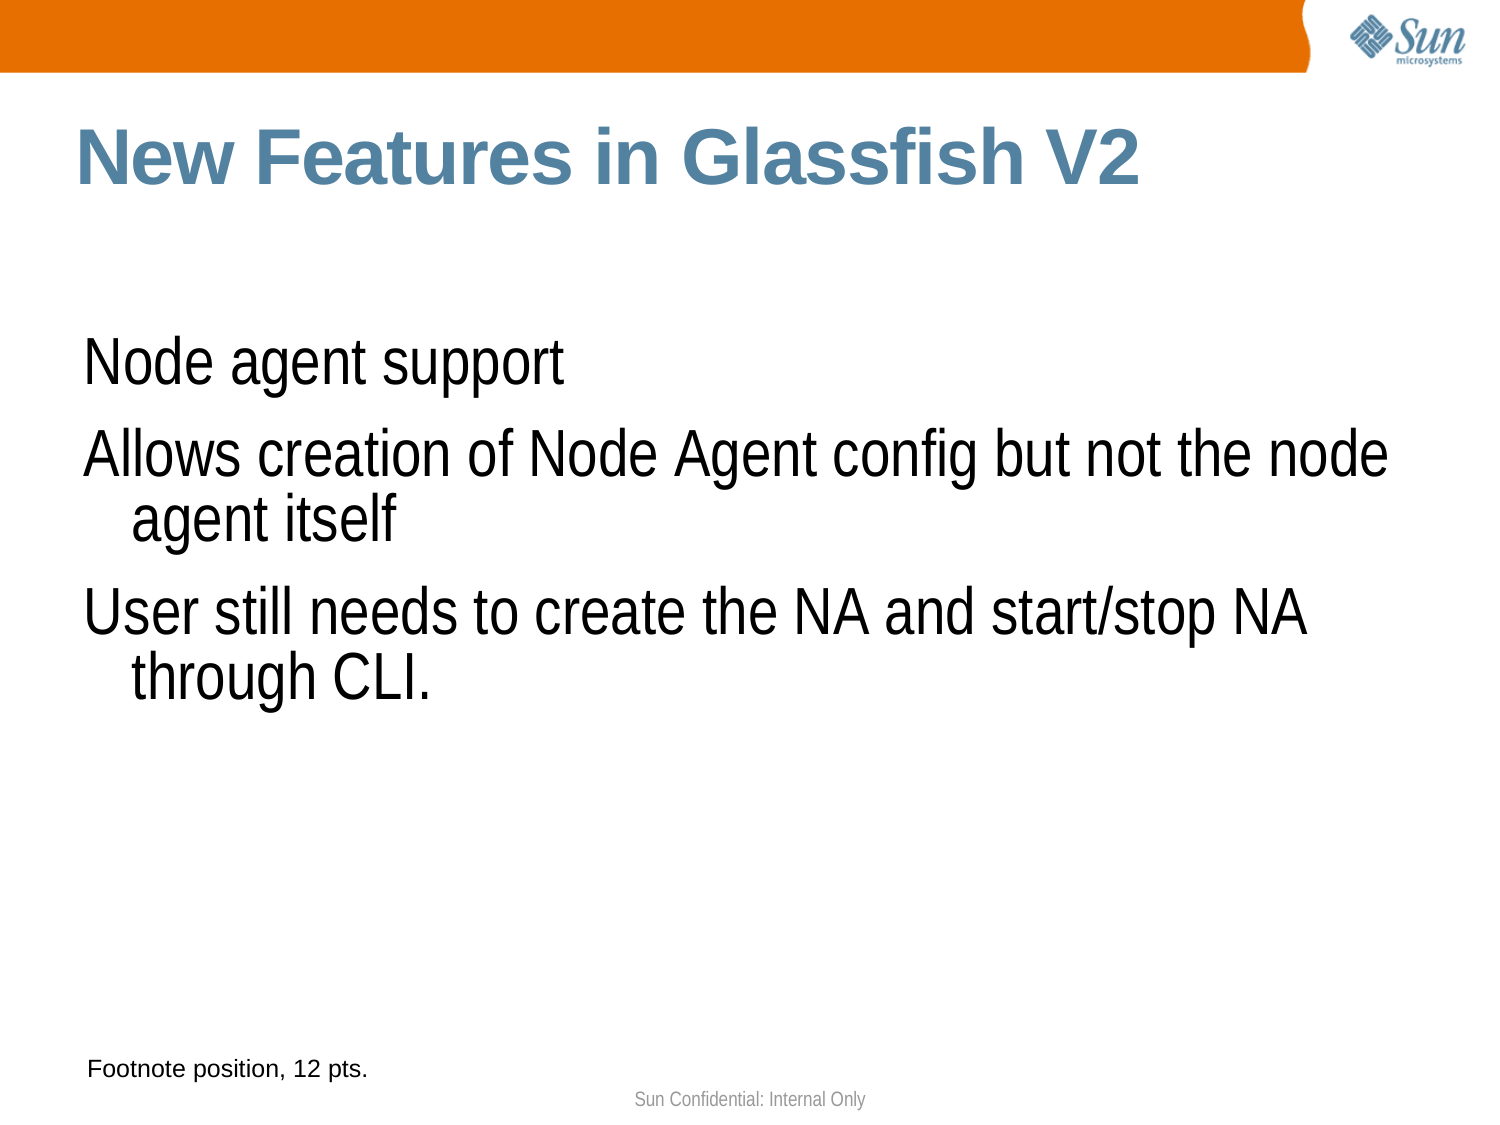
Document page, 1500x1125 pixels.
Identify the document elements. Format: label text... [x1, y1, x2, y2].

text_box Footnote position, 12 pts. [87, 1027, 1143, 1084]
title New Features in Glassfish V2 [75, 120, 1437, 225]
list Node agent support Allows creation of Node Agent config but not the node agent itself User still needs to create the NA and start/stop NA through CLI. [64, 332, 1425, 975]
picture [0, 0, 1500, 75]
